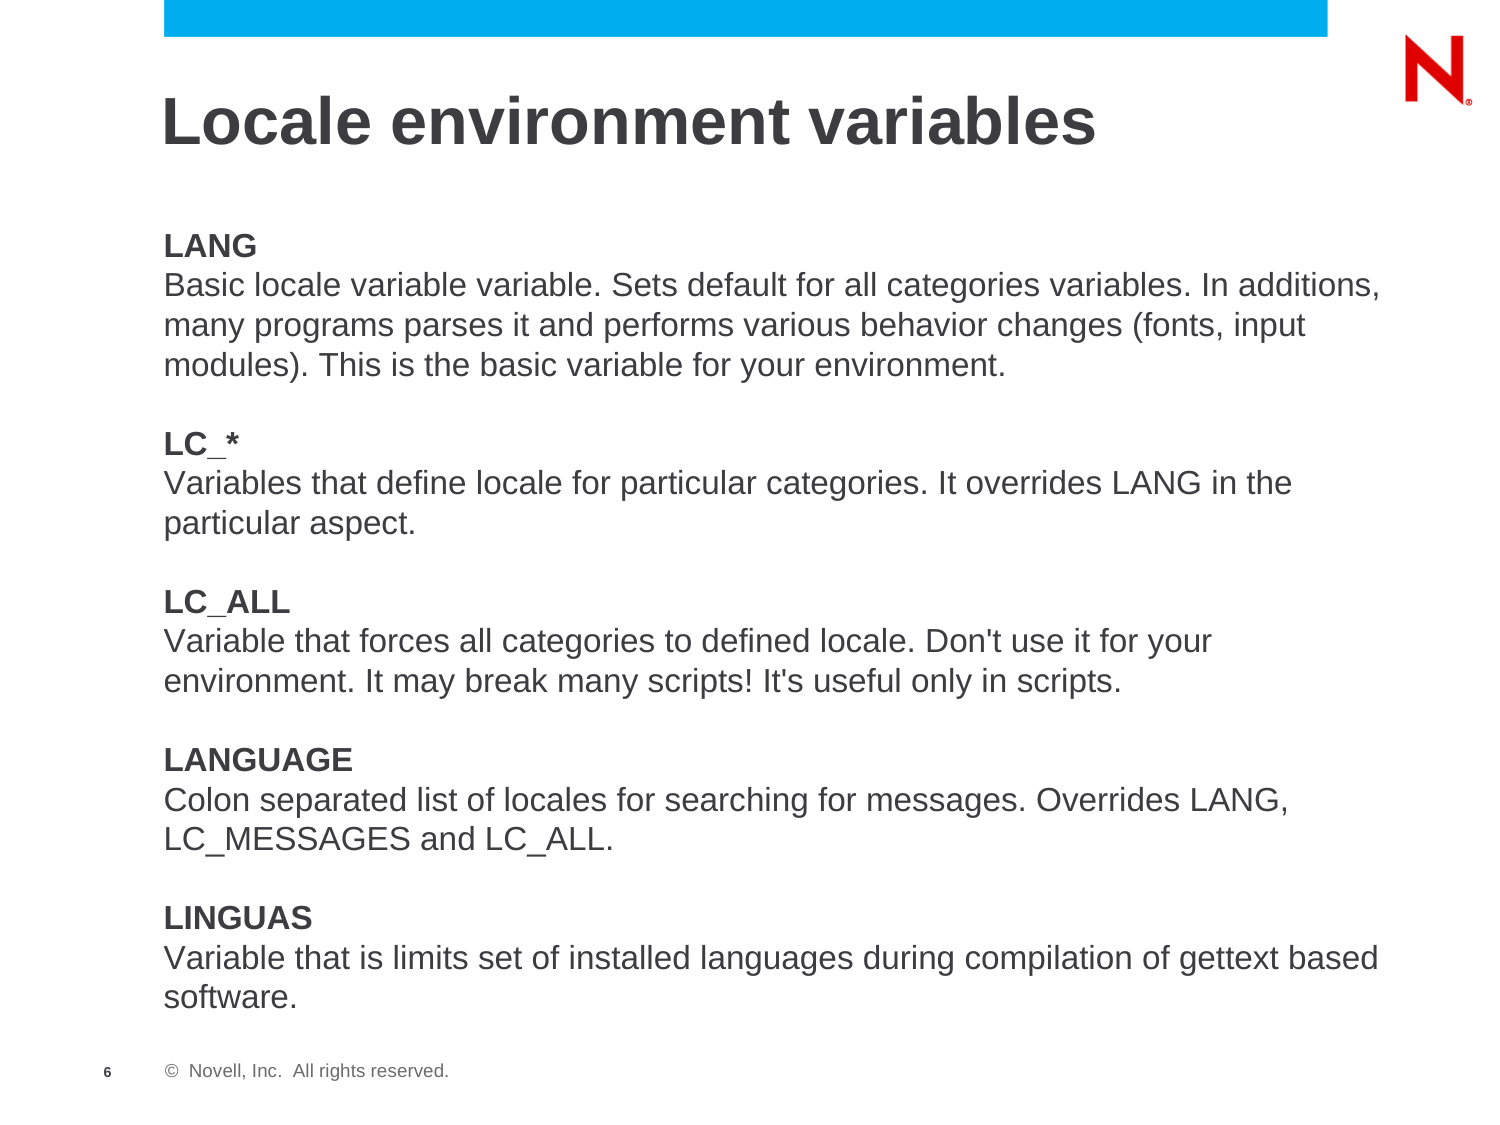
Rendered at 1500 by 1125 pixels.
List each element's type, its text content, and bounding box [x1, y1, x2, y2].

title Locale environment variables [161, 41, 1383, 205]
picture [1403, 32, 1473, 107]
subtitle LANG Basic locale variable variable. Sets default for all categories variables. In additions, many programs parses it and performs various behavior changes (fonts, input modules). This is the basic variable for your environment. LC_* Variables that define locale for particular categories. It overrides LANG in the particular aspect. LC_ALL Variable that forces all categories to defined locale. Don't use it for your environment. It may break many scripts! It's useful only in scripts. LANGUAGE Colon separated list of locales for searching for messages. Overrides LANG, LC_MESSAGES and LC_ALL. LINGUAS Variable that is limits set of installed languages during compilation of gettext based software. [163, 225, 1404, 1015]
